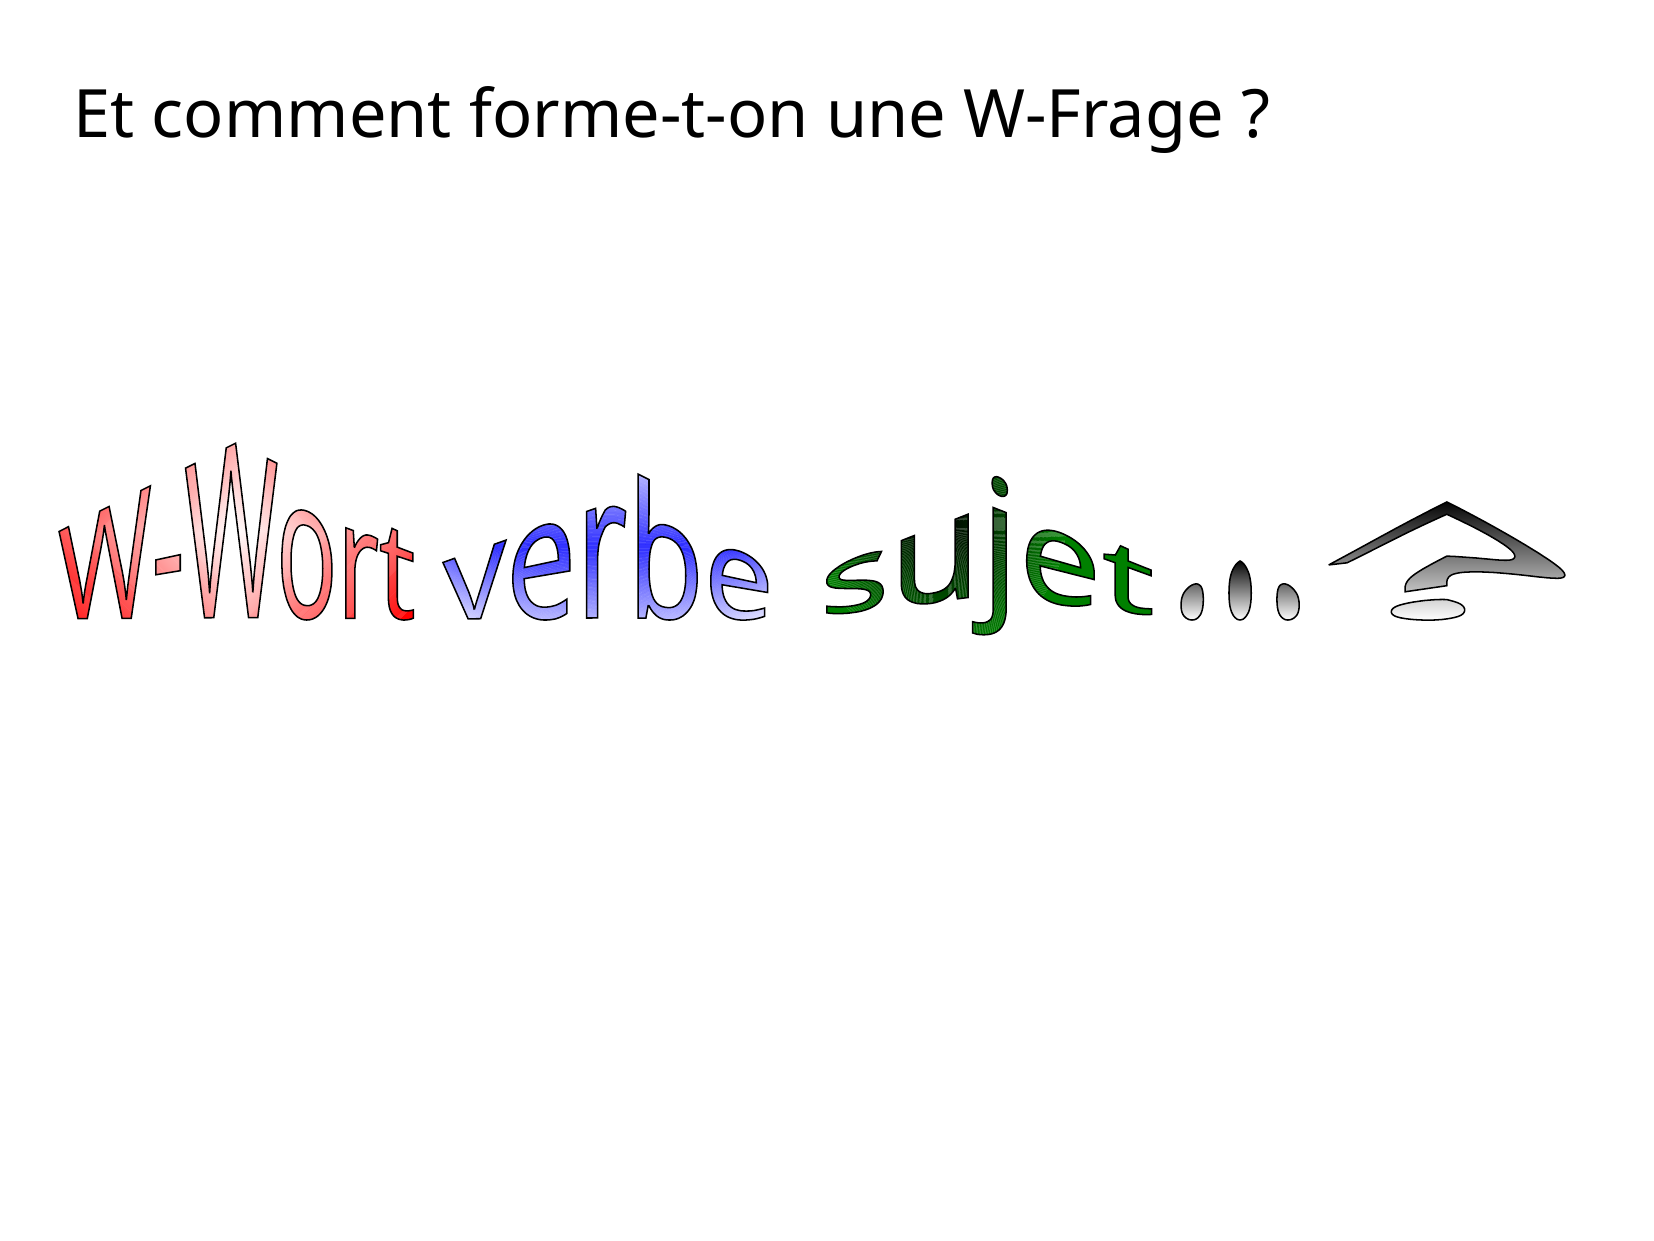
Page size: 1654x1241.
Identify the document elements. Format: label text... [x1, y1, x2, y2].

text_box sujet [826, 551, 884, 614]
text_box W-Wort [281, 509, 332, 621]
text_box ... [1228, 561, 1252, 620]
text_box sujet [1026, 530, 1095, 607]
text_box W-Wort [380, 528, 414, 621]
text_box Et comment forme-t-on une W-Frage ? [59, 59, 1565, 169]
text_box W-Wort [345, 527, 378, 619]
text_box verbe [512, 523, 570, 621]
text_box verbe [442, 540, 507, 619]
text_box ... [1276, 583, 1300, 621]
text_box W-Wort [59, 485, 151, 619]
text_box verbe [586, 506, 626, 619]
text_box verbe [710, 549, 768, 621]
text_box verbe [638, 474, 698, 621]
text_box W-Wort [185, 443, 277, 618]
text_box W-Wort [155, 554, 181, 575]
text_box sujet [1104, 545, 1152, 615]
text_box sujet [901, 514, 969, 604]
text_box ? [1391, 599, 1465, 621]
text_box ? [1328, 501, 1565, 592]
text_box sujet [972, 507, 1007, 635]
text_box sujet [992, 476, 1008, 497]
text_box ... [1181, 583, 1204, 621]
